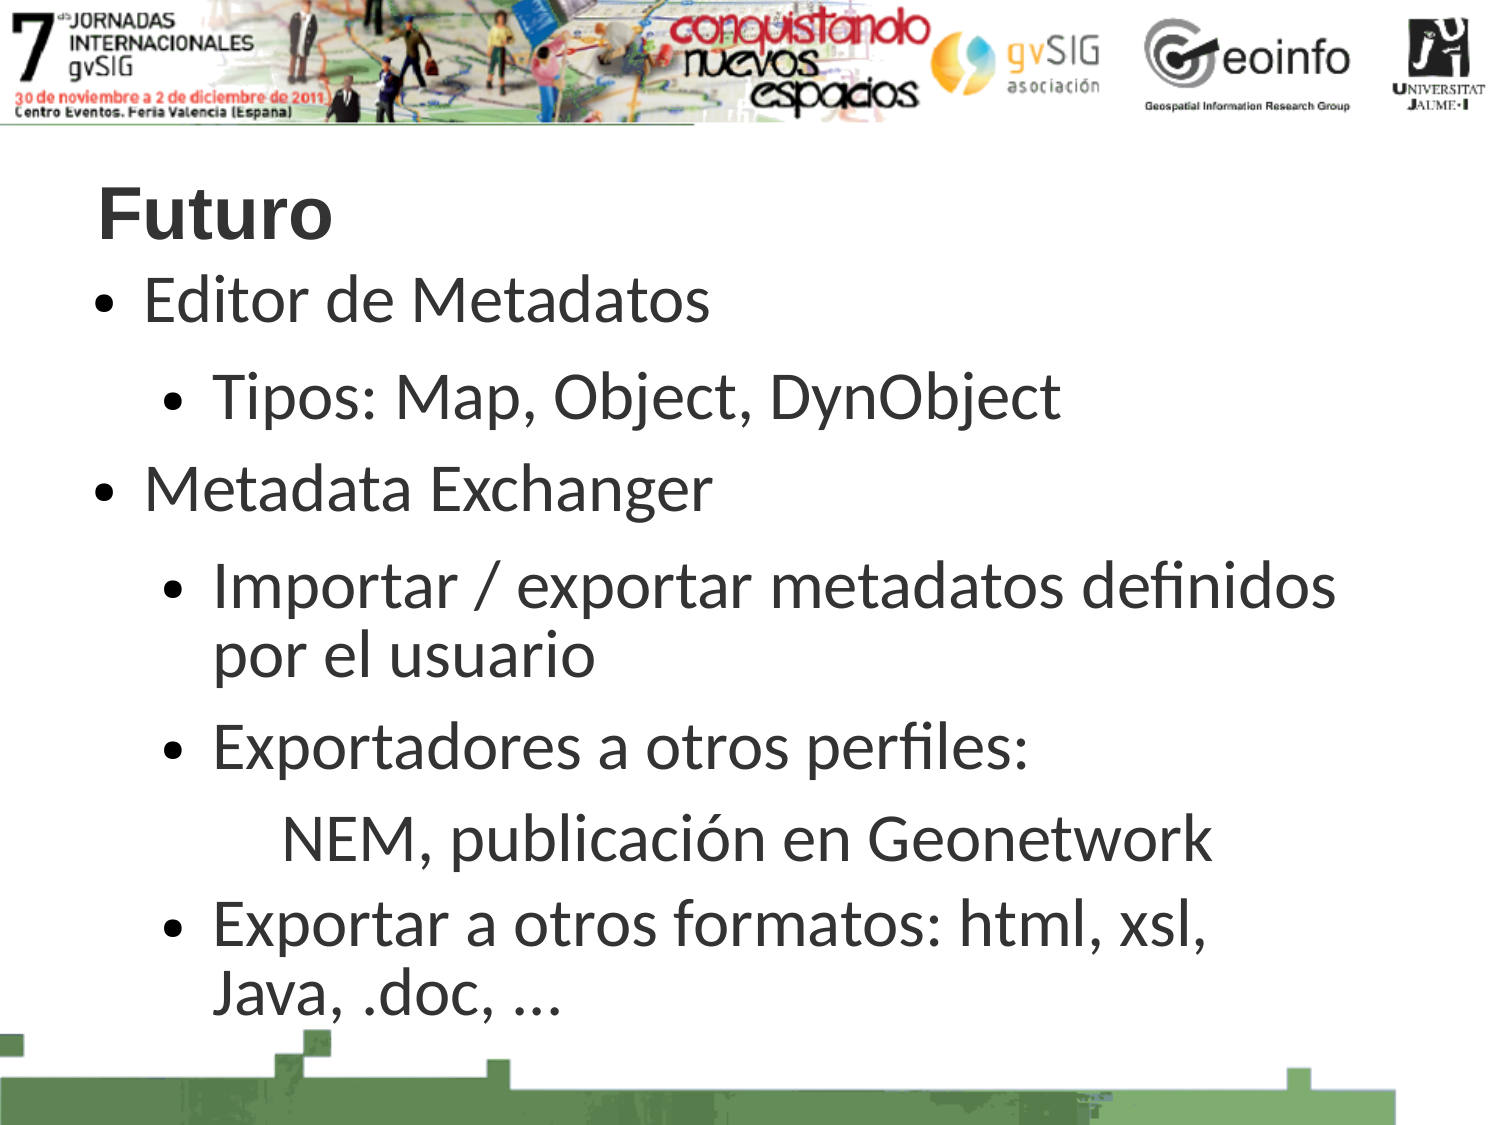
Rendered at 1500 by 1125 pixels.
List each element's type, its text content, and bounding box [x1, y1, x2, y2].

title Futuro [97, 155, 1401, 273]
list Editor de Metadatos Tipos: Map, Object, DynObject Metadata Exchanger Importar / exportar metadatos definidos por el usuario Exportadores a otros perfiles: NEM, publicación en Geonetwork Exportar a otros formatos: html, xsl, Java, .doc, ... [75, 271, 1351, 1039]
picture [0, 0, 1500, 1125]
